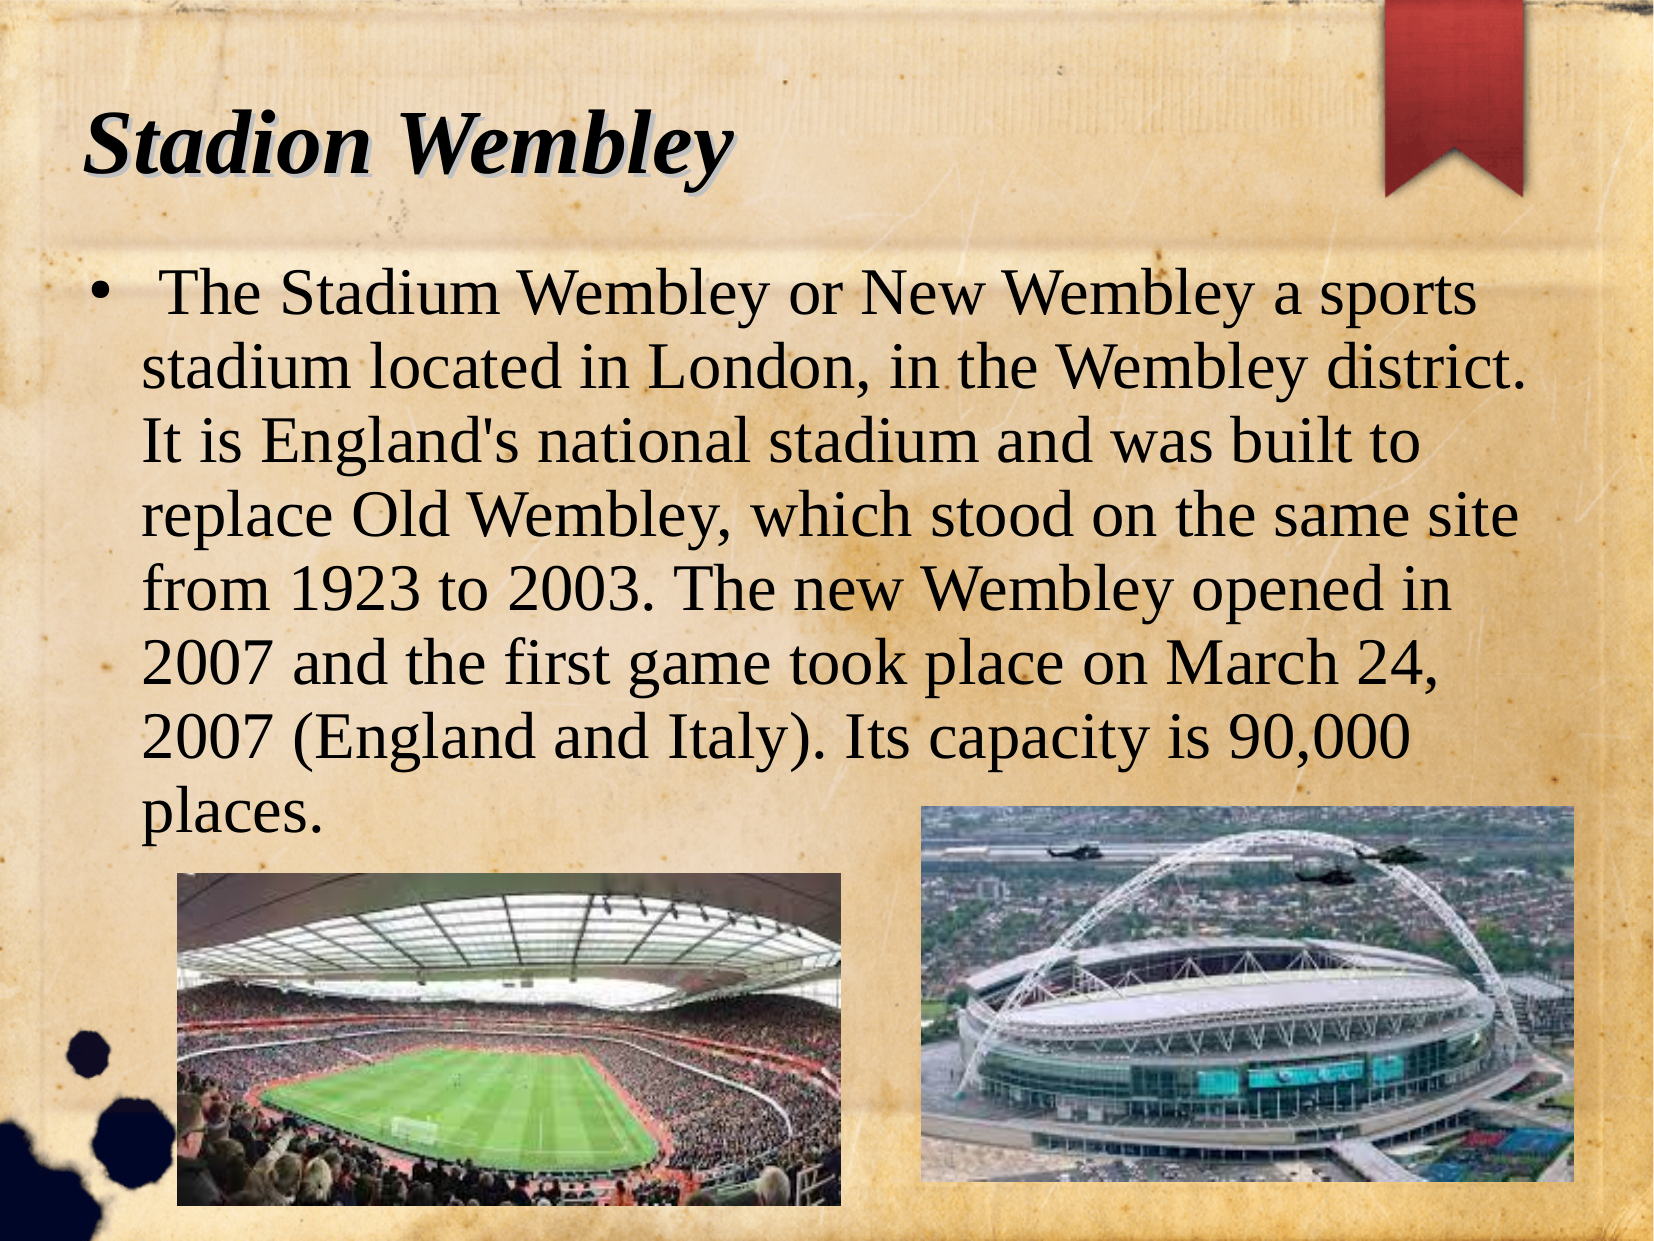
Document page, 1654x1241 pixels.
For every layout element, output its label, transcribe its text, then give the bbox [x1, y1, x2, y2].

list The Stadium Wembley or New Wembley a sports stadium located in London, in the Wembley district. It is England's national stadium and was built to replace Old Wembley, which stood on the same site from 1923 to 2003. The new Wembley opened in 2007 and the first game took place on March 24, 2007 (England and Italy). Its capacity is 90,000 places. [70, 254, 1571, 709]
picture [0, 0, 1654, 1241]
title Stadion Wembley [82, 49, 1347, 237]
